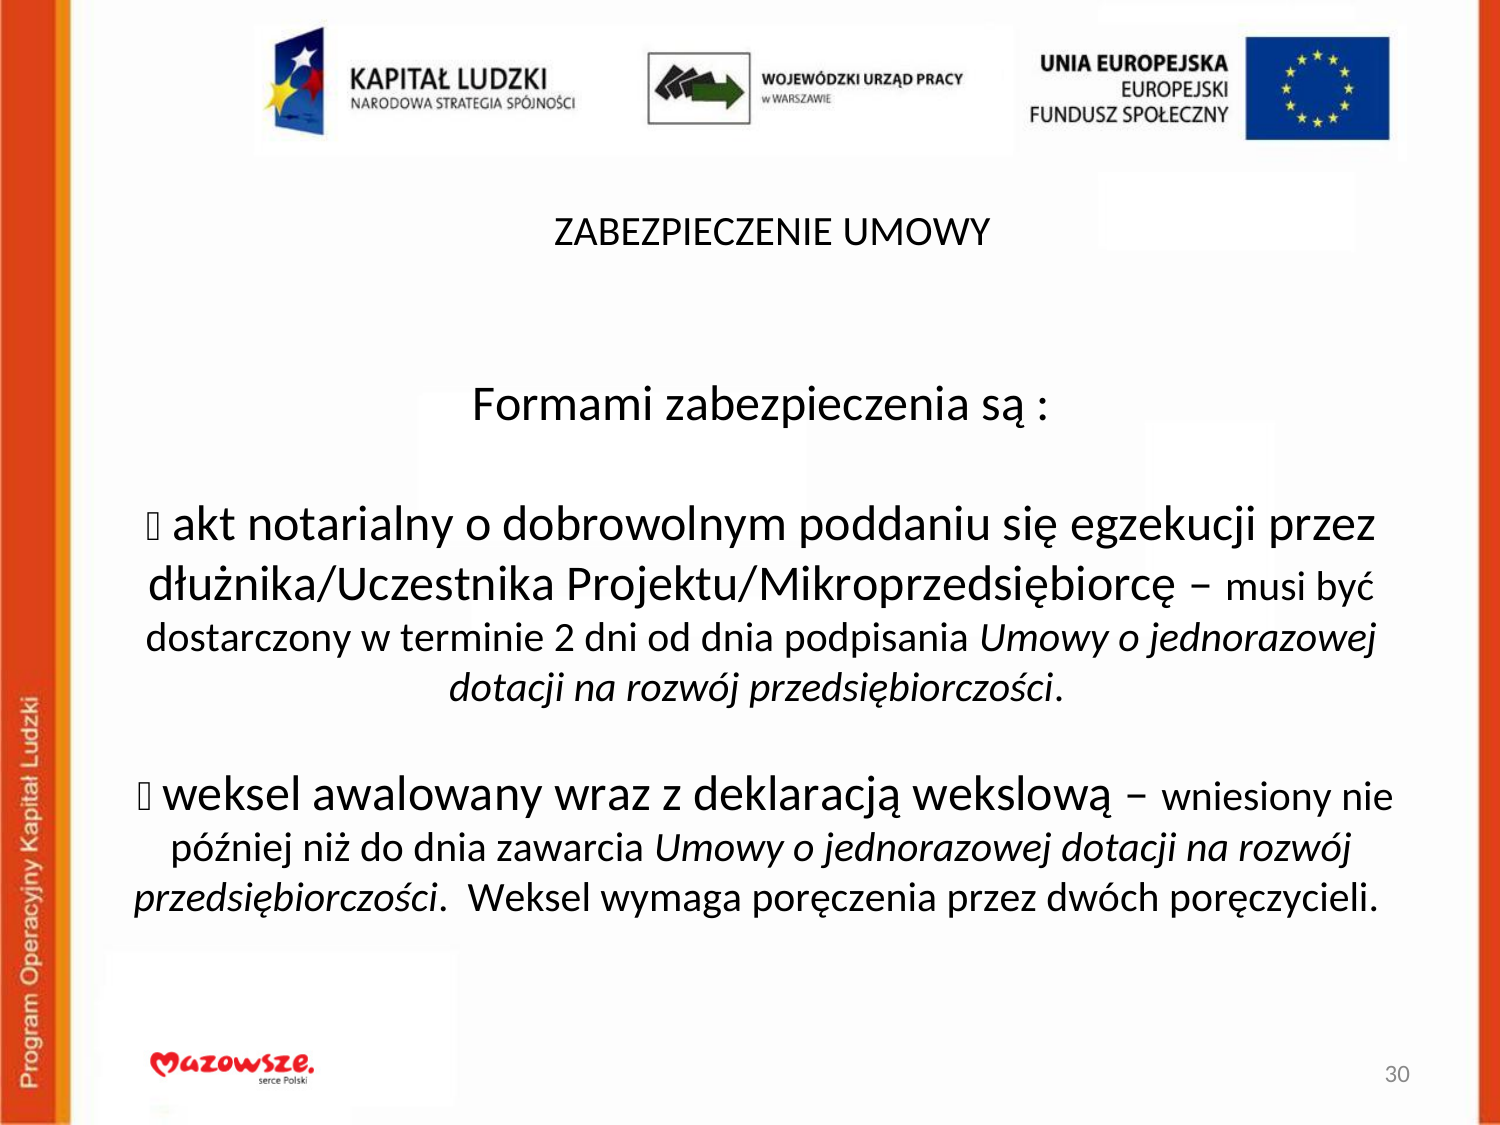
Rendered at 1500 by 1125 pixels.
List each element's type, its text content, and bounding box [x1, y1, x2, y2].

title Formami zabezpieczenia są :  akt notarialny o dobrowolnym poddaniu się egzekucji przez dłużnika/Uczestnika Projektu/Mikroprzedsiębiorcę – musi być dostarczony w terminie 2 dni od dnia podpisania Umowy o jednorazowej dotacji na rozwój przedsiębiorczości.  weksel awalowany wraz z deklaracją wekslową – wniesiony nie później niż do dnia zawarcia Umowy o jednorazowej dotacji na rozwój przedsiębiorczości. Weksel wymaga poręczenia przez dwóch poręczycieli. [112, 278, 1411, 1012]
text_box ZABEZPIECZENIE UMOWY [194, 196, 1351, 256]
picture [0, 0, 1500, 1125]
text_box <numer> [1074, 1042, 1426, 1103]
